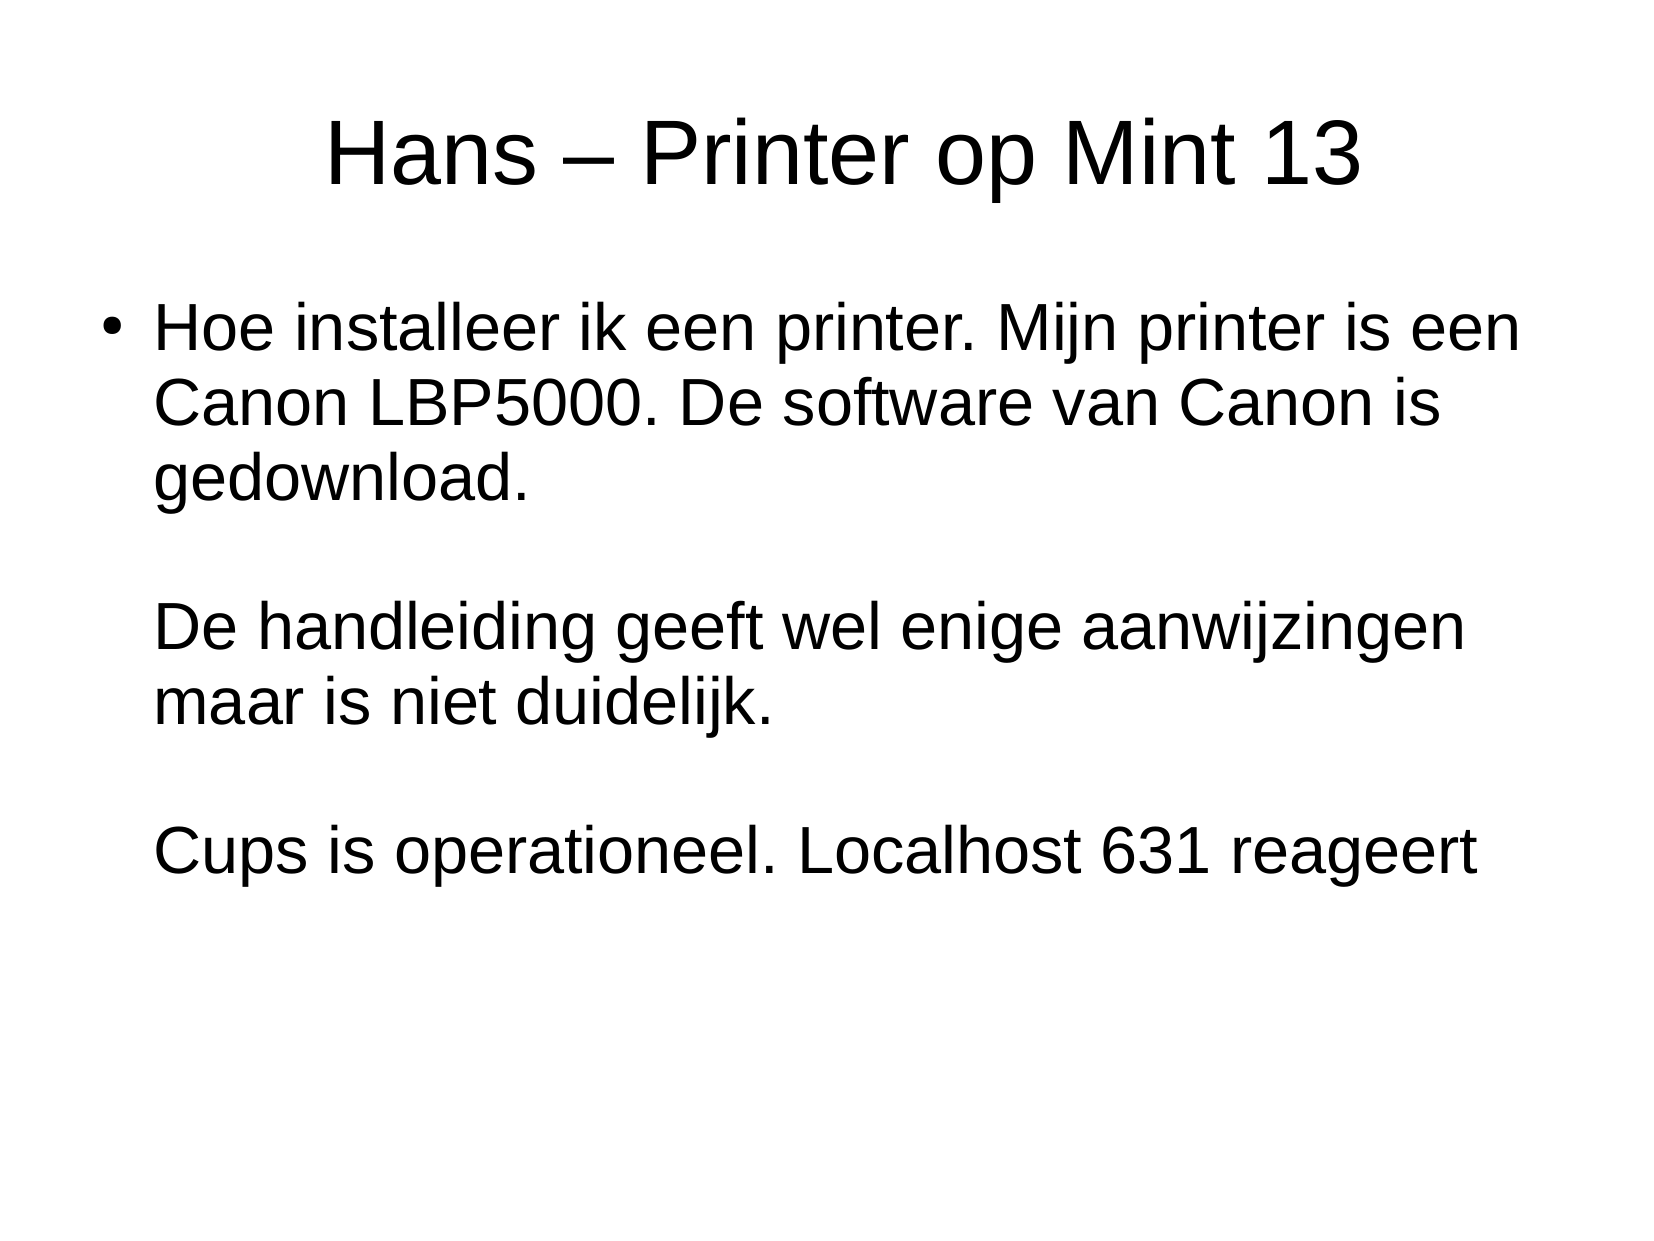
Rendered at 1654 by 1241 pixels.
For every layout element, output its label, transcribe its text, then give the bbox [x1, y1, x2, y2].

title Hans – Printer op Mint 13 [82, 49, 1571, 257]
list Hoe installeer ik een printer. Mijn printer is een Canon LBP5000. De software van Canon is gedownload. De handleiding geeft wel enige aanwijzingen maar is niet duidelijk. Cups is operationeel. Localhost 631 reageert [82, 290, 1571, 1010]
